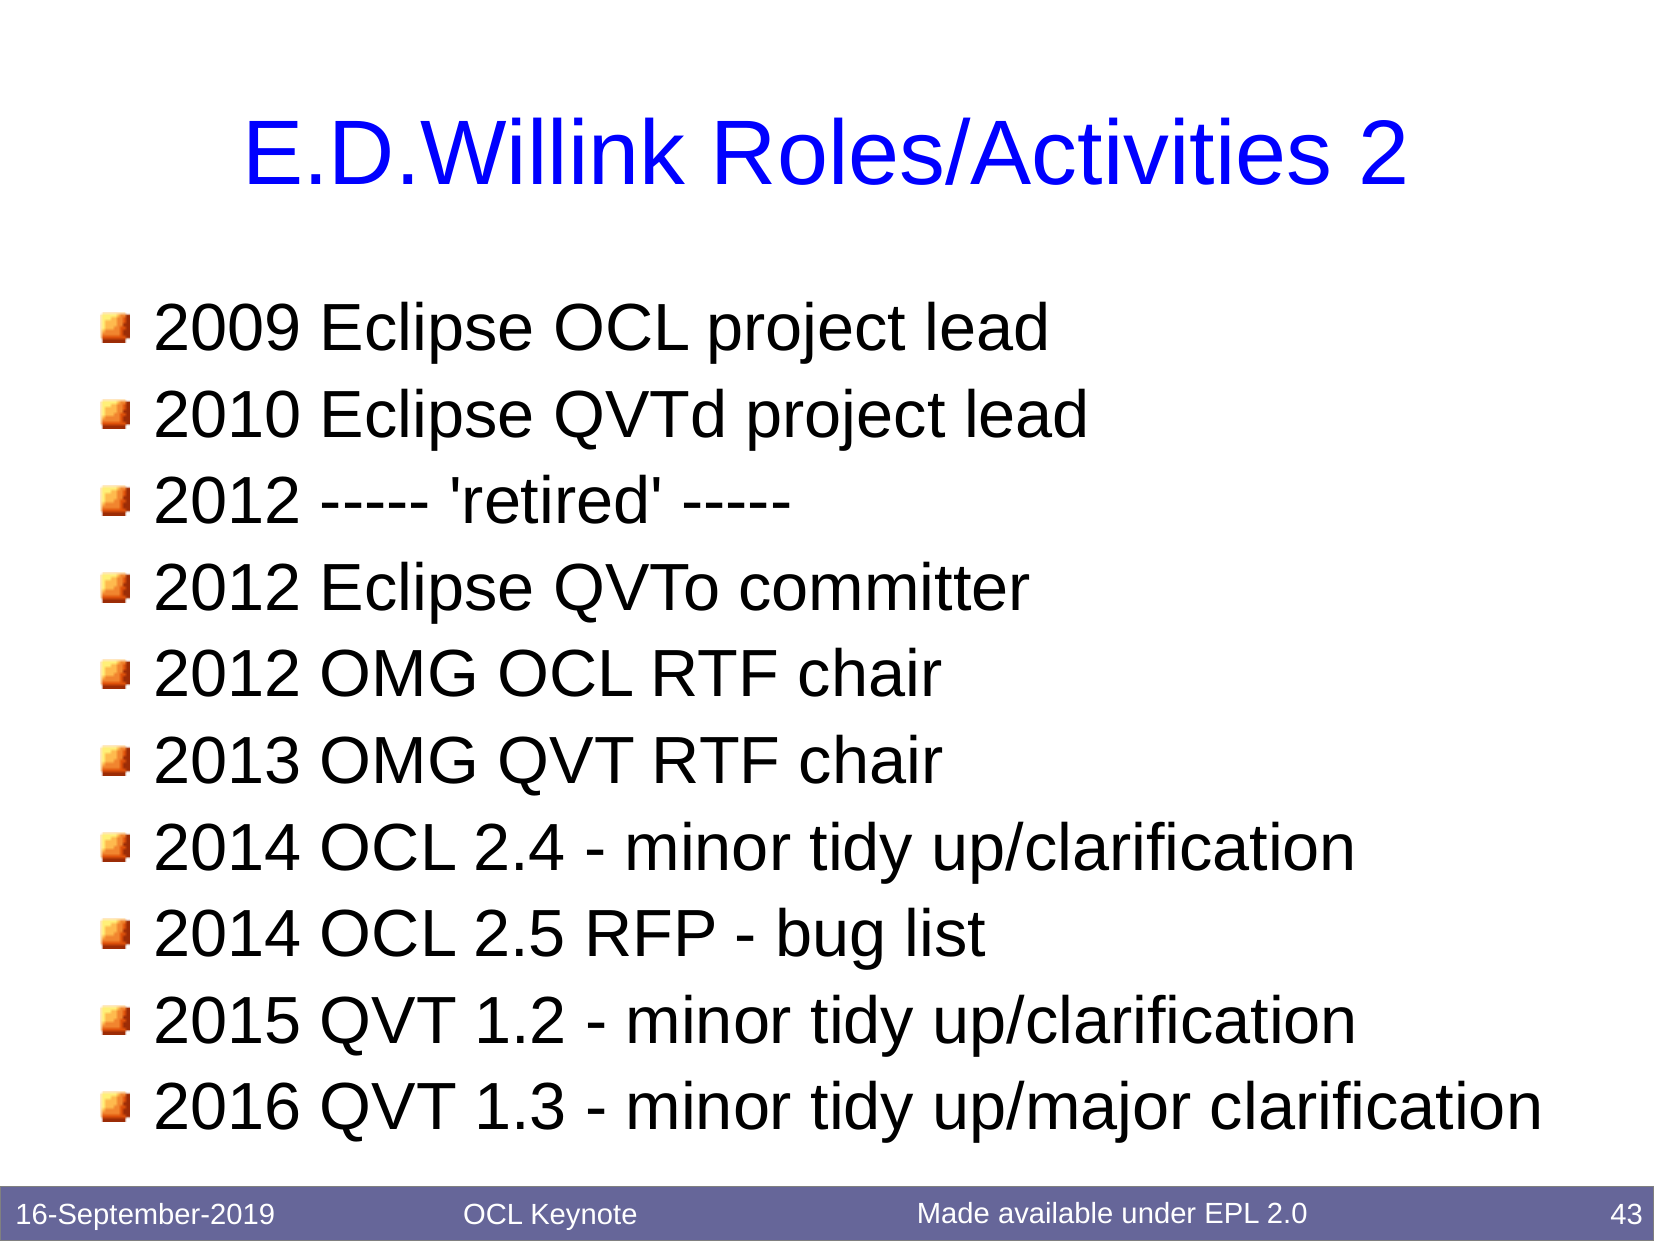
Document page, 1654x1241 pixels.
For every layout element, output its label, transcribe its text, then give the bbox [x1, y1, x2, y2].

list 2009 Eclipse OCL project lead 2010 Eclipse QVTd project lead 2012 ----- 'retired' ----- 2012 Eclipse QVTo committer 2012 OMG OCL RTF chair 2013 OMG QVT RTF chair 2014 OCL 2.4 - minor tidy up/clarification 2014 OCL 2.5 RFP - bug list 2015 QVT 1.2 - minor tidy up/clarification 2016 QVT 1.3 - minor tidy up/major clarification [82, 290, 1571, 1145]
title E.D.Willink Roles/Activities 2 [82, 49, 1571, 257]
